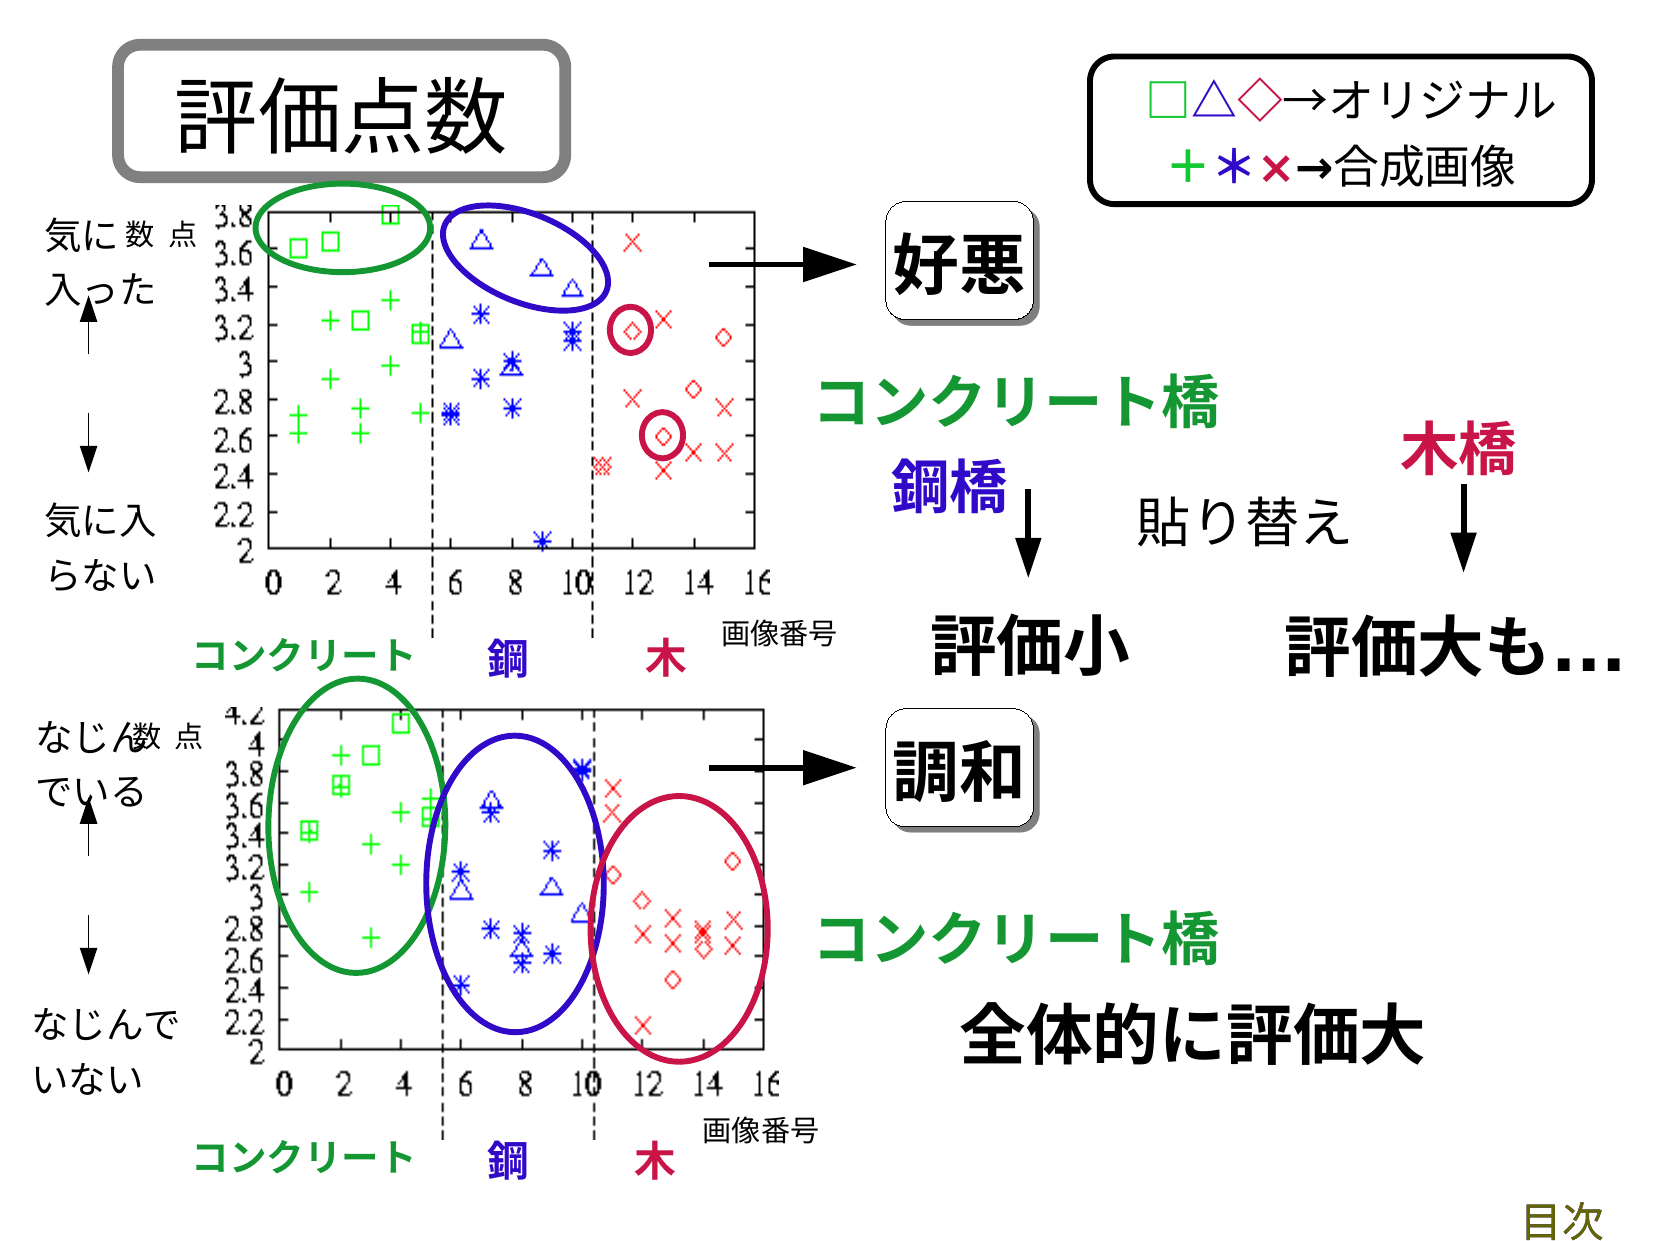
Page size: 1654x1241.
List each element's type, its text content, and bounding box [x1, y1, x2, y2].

text_box コンクリート [177, 1120, 473, 1177]
picture [272, 707, 440, 969]
text_box 評価大も... [1269, 586, 1654, 680]
text_box 画像番号 [687, 1100, 857, 1180]
picture [225, 707, 779, 1140]
text_box 鋼 [472, 1120, 591, 1182]
picture [596, 800, 764, 1058]
text_box 好悪 [885, 201, 1034, 320]
text_box 気に入った [29, 198, 178, 296]
text_box コンクリート橋 [797, 885, 1270, 965]
text_box 評価小 [915, 585, 1146, 674]
text_box なじんでいる [20, 700, 179, 798]
picture [594, 884, 600, 936]
text_box なじんでいない [16, 988, 224, 1085]
text_box 木 [630, 617, 768, 678]
text_box 木橋 [1385, 395, 1533, 474]
text_box 気に入らない [29, 484, 178, 581]
text_box コンクリート橋 鋼橋 [797, 349, 1235, 491]
text_box 鋼 [472, 618, 591, 680]
text_box 調和 [885, 708, 1034, 827]
text_box コンクリート [177, 618, 443, 675]
text_box 目次 [1505, 1181, 1625, 1241]
picture [432, 739, 599, 1029]
text_box 木 [620, 1120, 739, 1182]
text_box 画像番号 [706, 602, 854, 650]
text_box 点数 [178, 205, 212, 286]
text_box 評価点数 [118, 44, 566, 178]
text_box □△◇→オリジナル ＋＊×→合成画像 [1089, 56, 1593, 205]
text_box 貼り替え [1122, 472, 1369, 547]
text_box 点数 [179, 707, 218, 788]
picture [214, 205, 770, 638]
text_box 全体的に評価大 [944, 975, 1447, 1063]
picture [430, 811, 442, 896]
picture [446, 209, 605, 307]
picture [259, 205, 427, 269]
